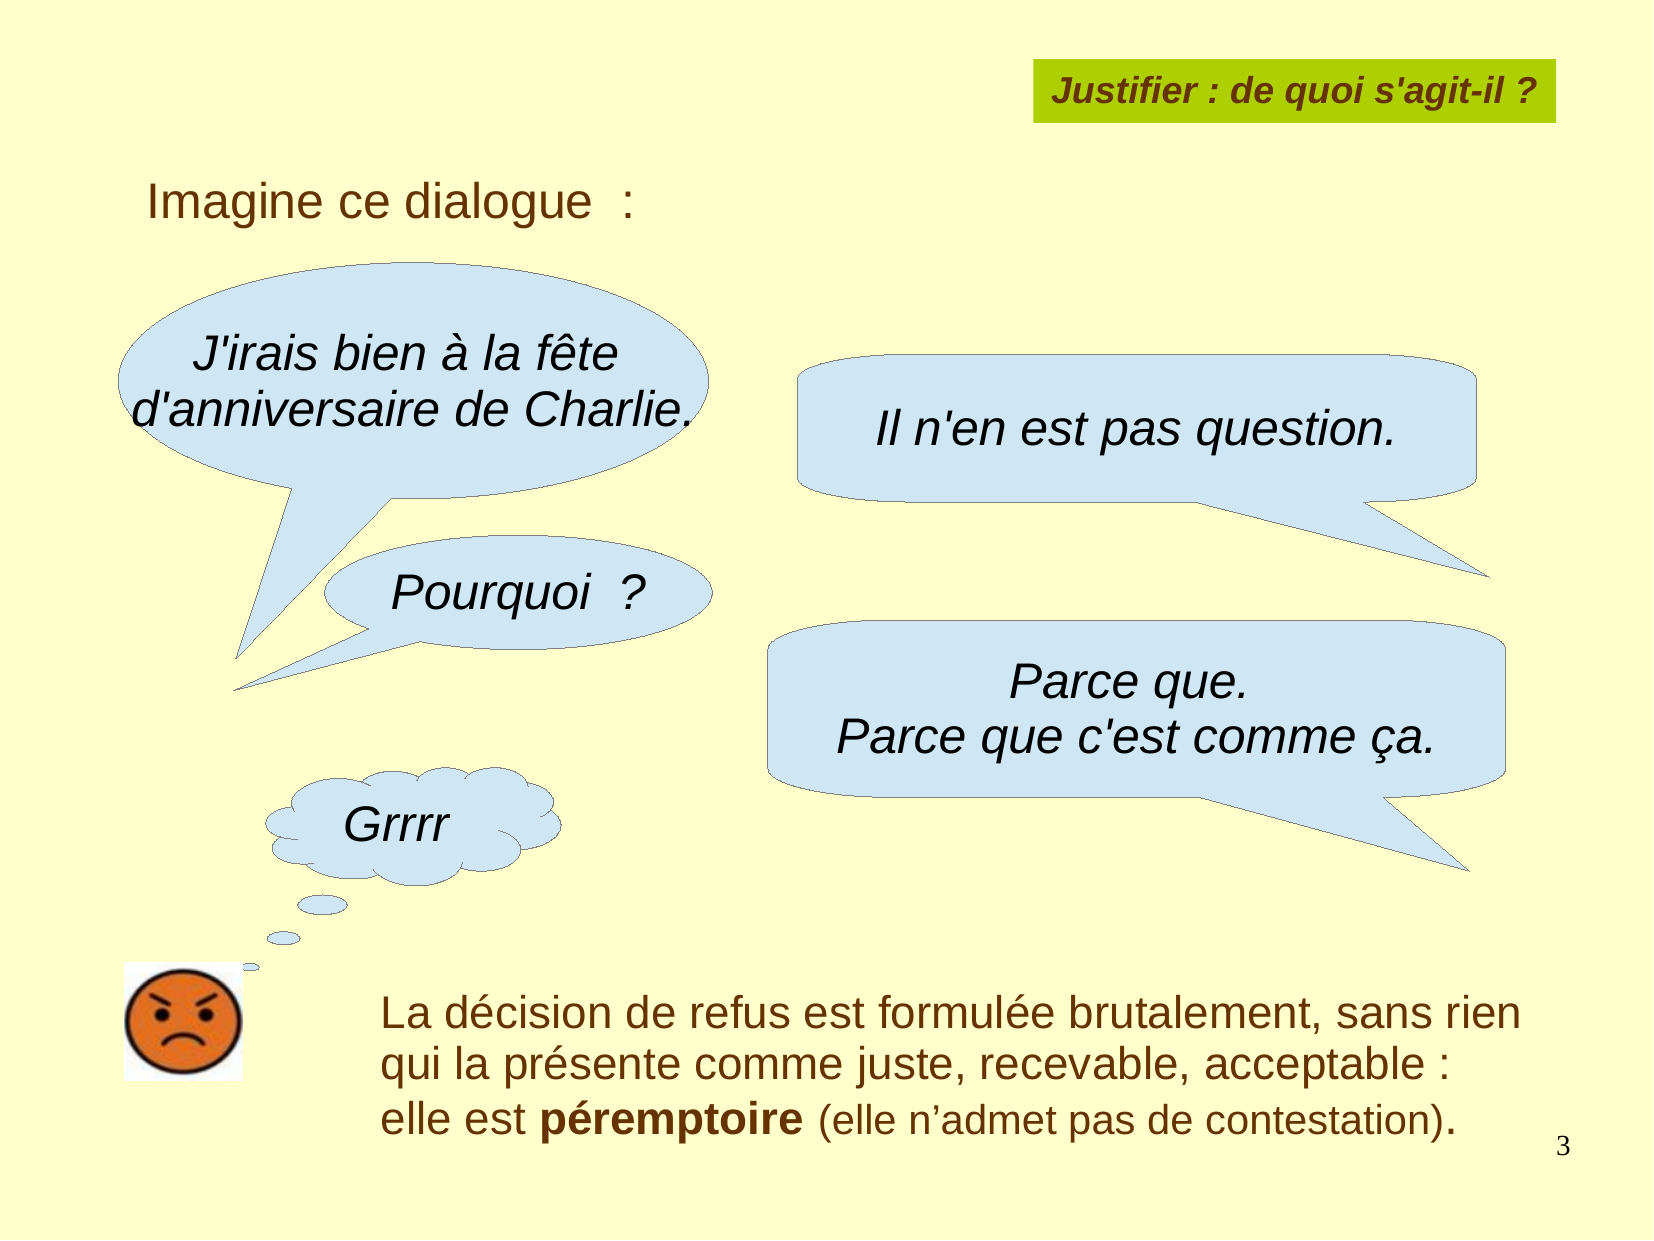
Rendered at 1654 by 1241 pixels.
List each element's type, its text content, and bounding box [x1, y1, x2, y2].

text_box Grrrr [265, 767, 562, 886]
text_box La décision de refus est formulée brutalement, sans rien qui la présente comme juste, recevable, acceptable : elle est péremptoire (elle n’admet pas de contestation). [295, 979, 1565, 1156]
text_box Grrrr [267, 931, 301, 945]
text_box Justifier : de quoi s'agit-il ? [1033, 59, 1557, 123]
text_box Imagine ce dialogue : [118, 165, 768, 237]
picture [124, 962, 243, 1081]
text_box Pourquoi ? [233, 535, 713, 691]
text_box Grrrr [243, 963, 260, 971]
text_box Il n'en est pas question. [797, 354, 1490, 578]
text_box Grrrr [297, 894, 348, 915]
text_box Parce que. Parce que c'est comme ça. [767, 620, 1506, 872]
text_box J'irais bien à la fête d'anniversaire de Charlie. [118, 262, 709, 659]
